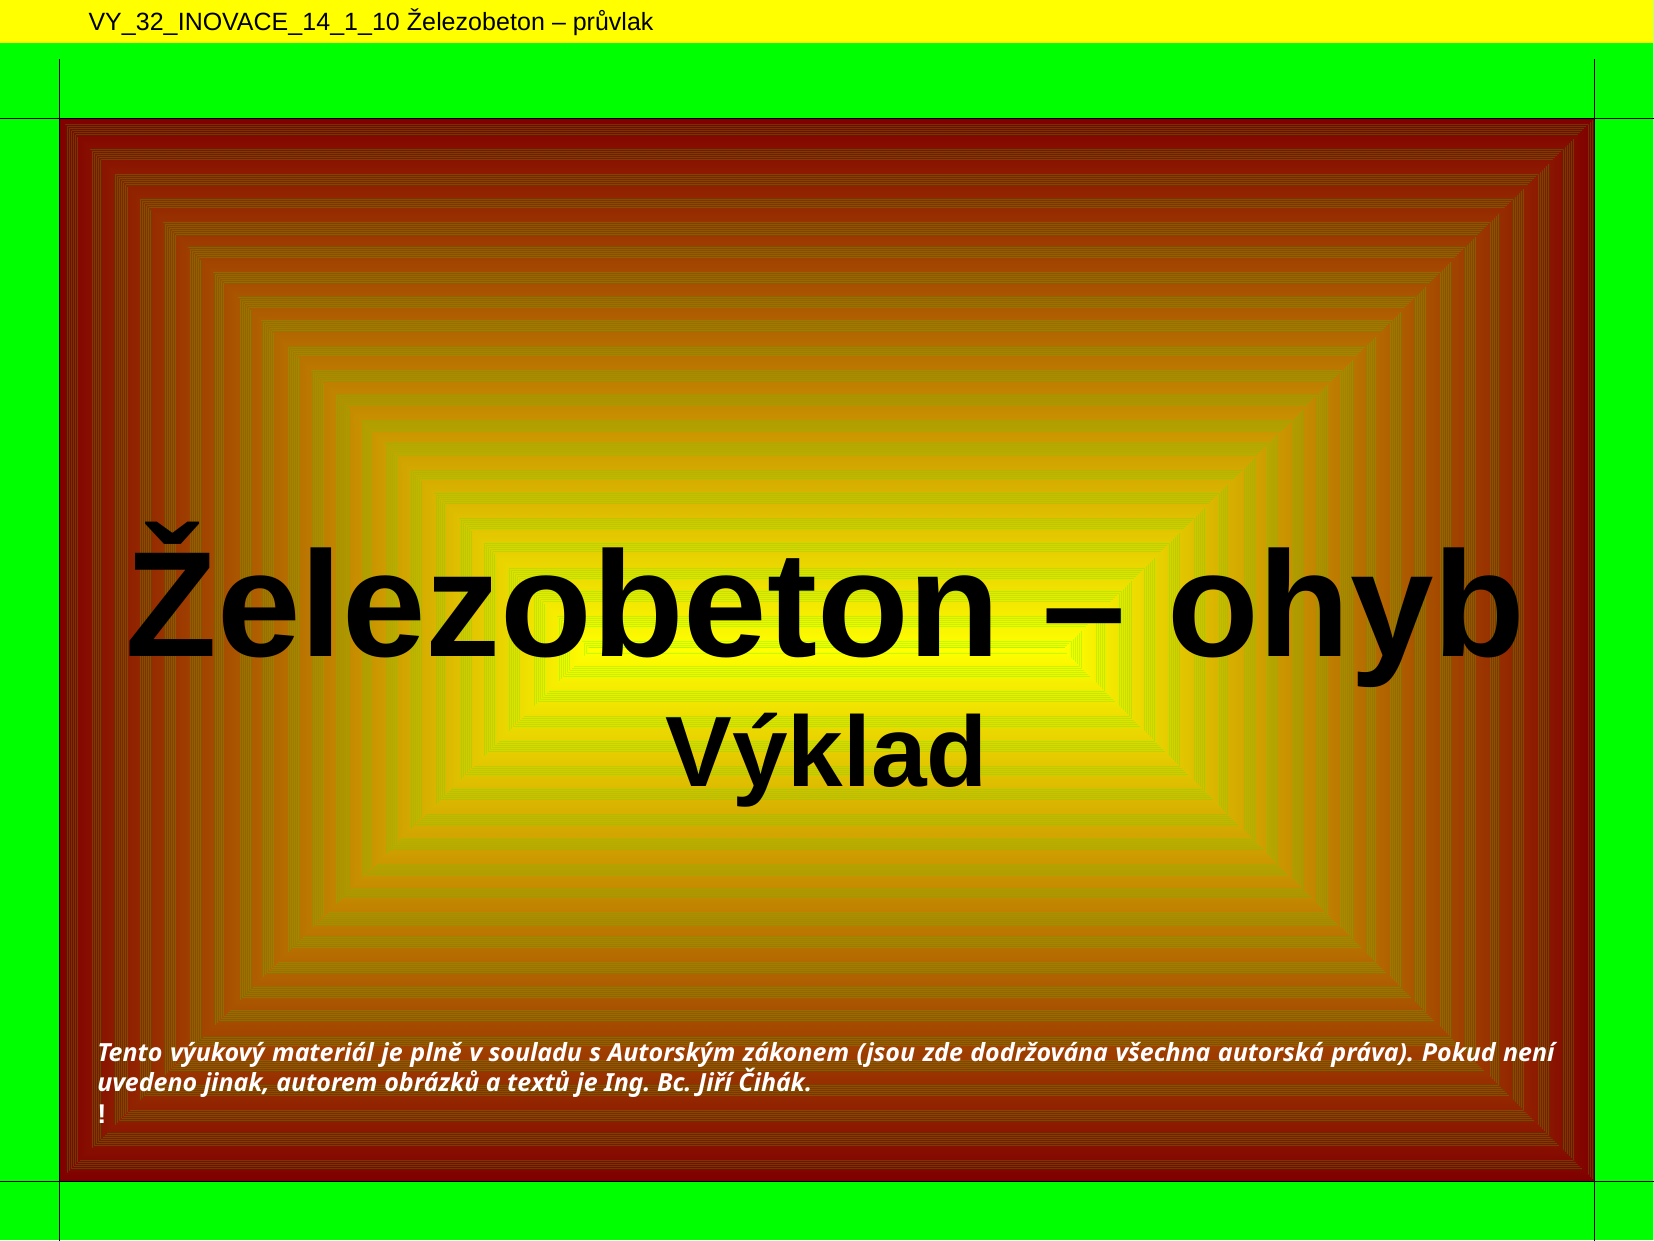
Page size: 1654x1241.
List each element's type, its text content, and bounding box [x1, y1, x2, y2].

text_box Železobeton – ohyb Výklad [60, 119, 1594, 1181]
text_box Tento výukový materiál je plně v souladu s Autorským zákonem (jsou zde dodržována všechna autorská práva). Pokud není uvedeno jinak, autorem obrázků a textů je Ing. Bc. Jiří Čihák. ! [82, 1028, 1572, 1137]
text_box VY_32_INOVACE_14_1_10 Železobeton – průvlak [0, 0, 1654, 43]
